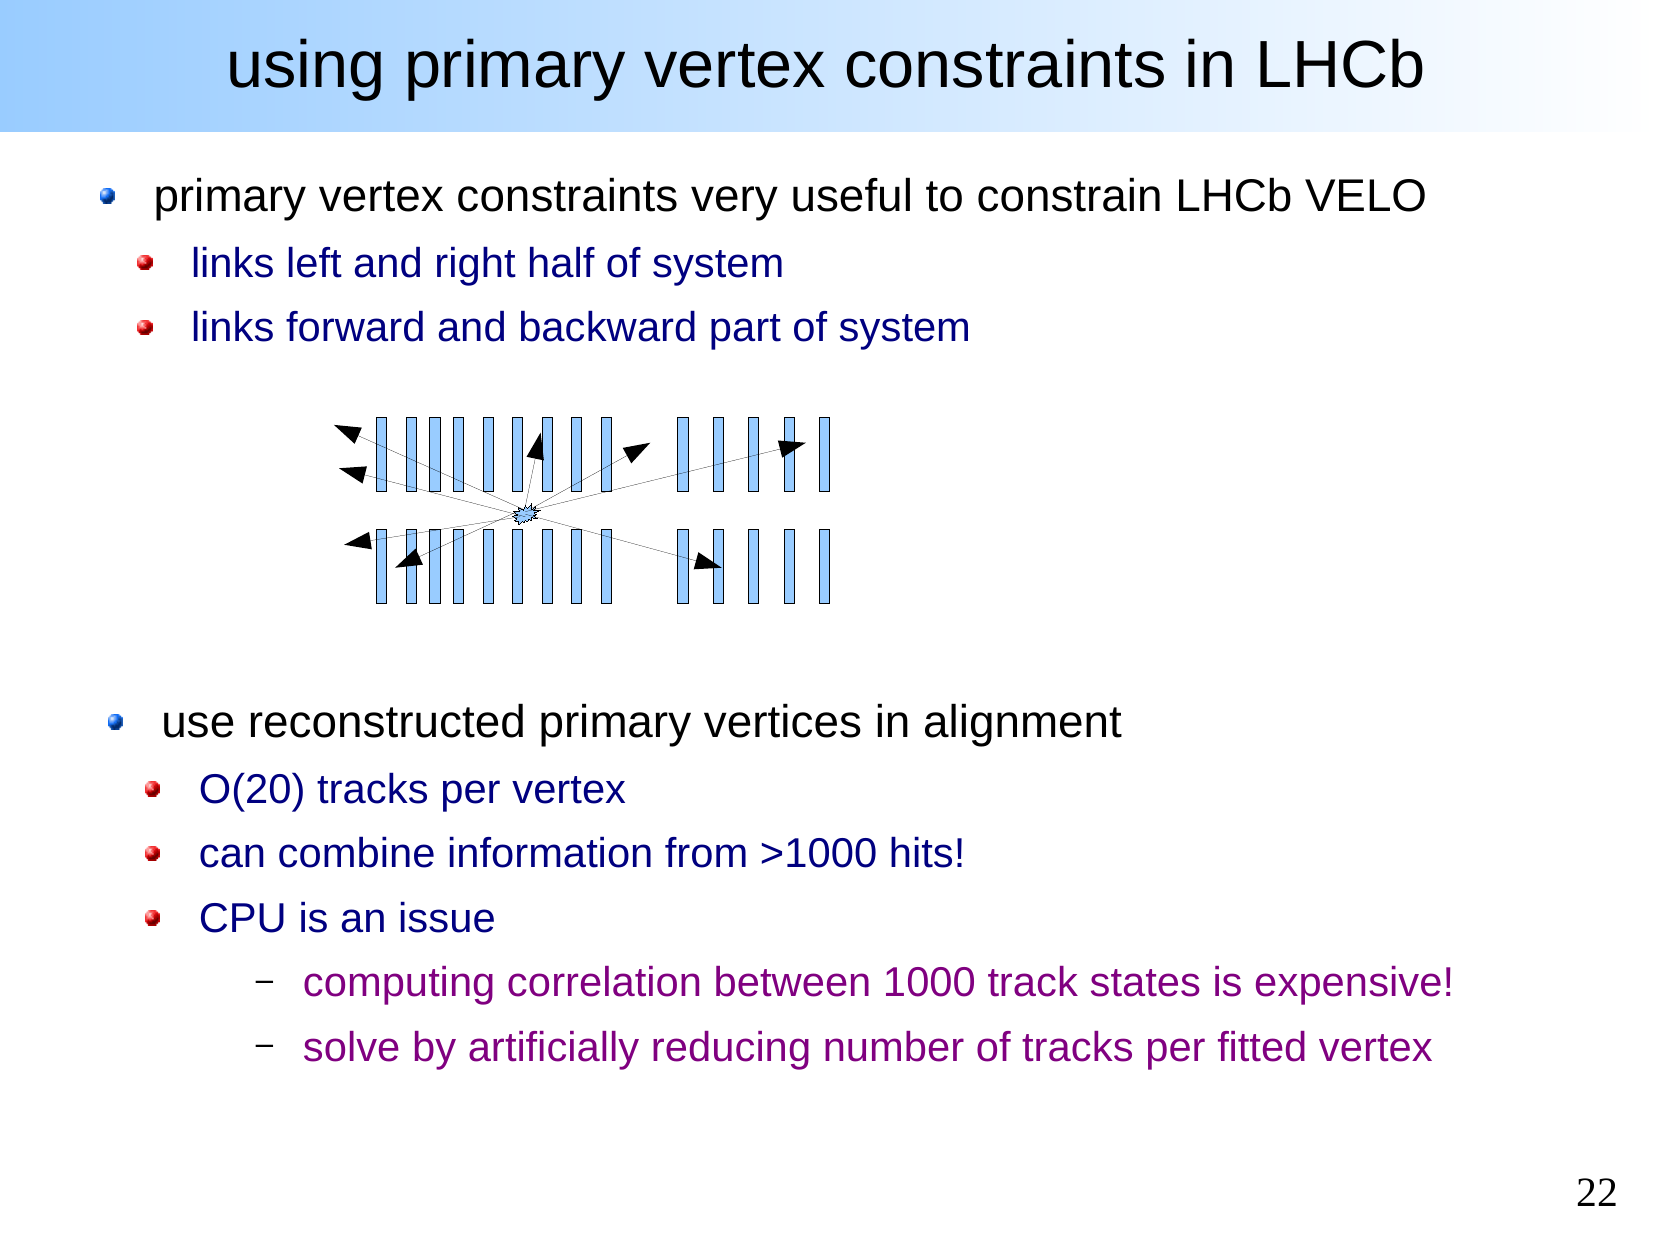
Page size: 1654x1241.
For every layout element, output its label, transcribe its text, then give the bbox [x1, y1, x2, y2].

text_box [713, 529, 724, 604]
text_box [512, 417, 523, 492]
text_box [406, 417, 417, 461]
text_box [571, 482, 582, 492]
text_box [376, 539, 387, 604]
text_box [453, 417, 464, 482]
text_box [677, 417, 689, 474]
text_box [784, 529, 795, 604]
text_box [748, 455, 759, 492]
text_box [406, 458, 417, 488]
text_box [406, 529, 417, 534]
text_box [453, 529, 464, 540]
text_box [376, 417, 387, 447]
text_box [406, 566, 417, 604]
text_box [429, 417, 441, 472]
text_box [542, 529, 553, 604]
text_box [601, 529, 612, 537]
text_box [677, 472, 689, 492]
text_box [376, 529, 387, 539]
title using primary vertex constraints in LHCb [82, 26, 1571, 102]
text_box [713, 464, 724, 492]
text_box [376, 479, 387, 492]
text_box [453, 537, 464, 604]
text_box [429, 468, 441, 492]
text_box [406, 534, 417, 556]
text_box [601, 536, 612, 604]
text_box [677, 556, 689, 604]
text_box [571, 529, 582, 604]
text_box [376, 445, 387, 480]
text_box [514, 503, 541, 525]
text_box [429, 548, 441, 604]
text_box [406, 487, 417, 492]
text_box [601, 417, 612, 469]
text_box [784, 417, 795, 441]
text_box [677, 529, 689, 558]
text_box [542, 417, 553, 492]
text_box [713, 417, 724, 465]
list use reconstructed primary vertices in alignment O(20) tracks per vertex can combine information from >1000 hits! CPU is an issue computing correlation between 1000 track states is expensive! solve by artificially reducing number of tracks per fitted vertex [90, 696, 1579, 1071]
text_box [429, 530, 441, 551]
text_box [601, 465, 612, 492]
text_box [483, 417, 494, 492]
text_box [483, 529, 494, 604]
text_box [512, 529, 523, 604]
text_box [784, 451, 795, 492]
text_box [453, 479, 464, 492]
text_box [571, 417, 582, 485]
text_box [819, 529, 830, 604]
text_box [748, 529, 759, 604]
text_box [748, 417, 759, 456]
list primary vertex constraints very useful to constrain LHCb VELO links left and right half of system links forward and backward part of system [82, 170, 1571, 351]
text_box [819, 417, 830, 492]
